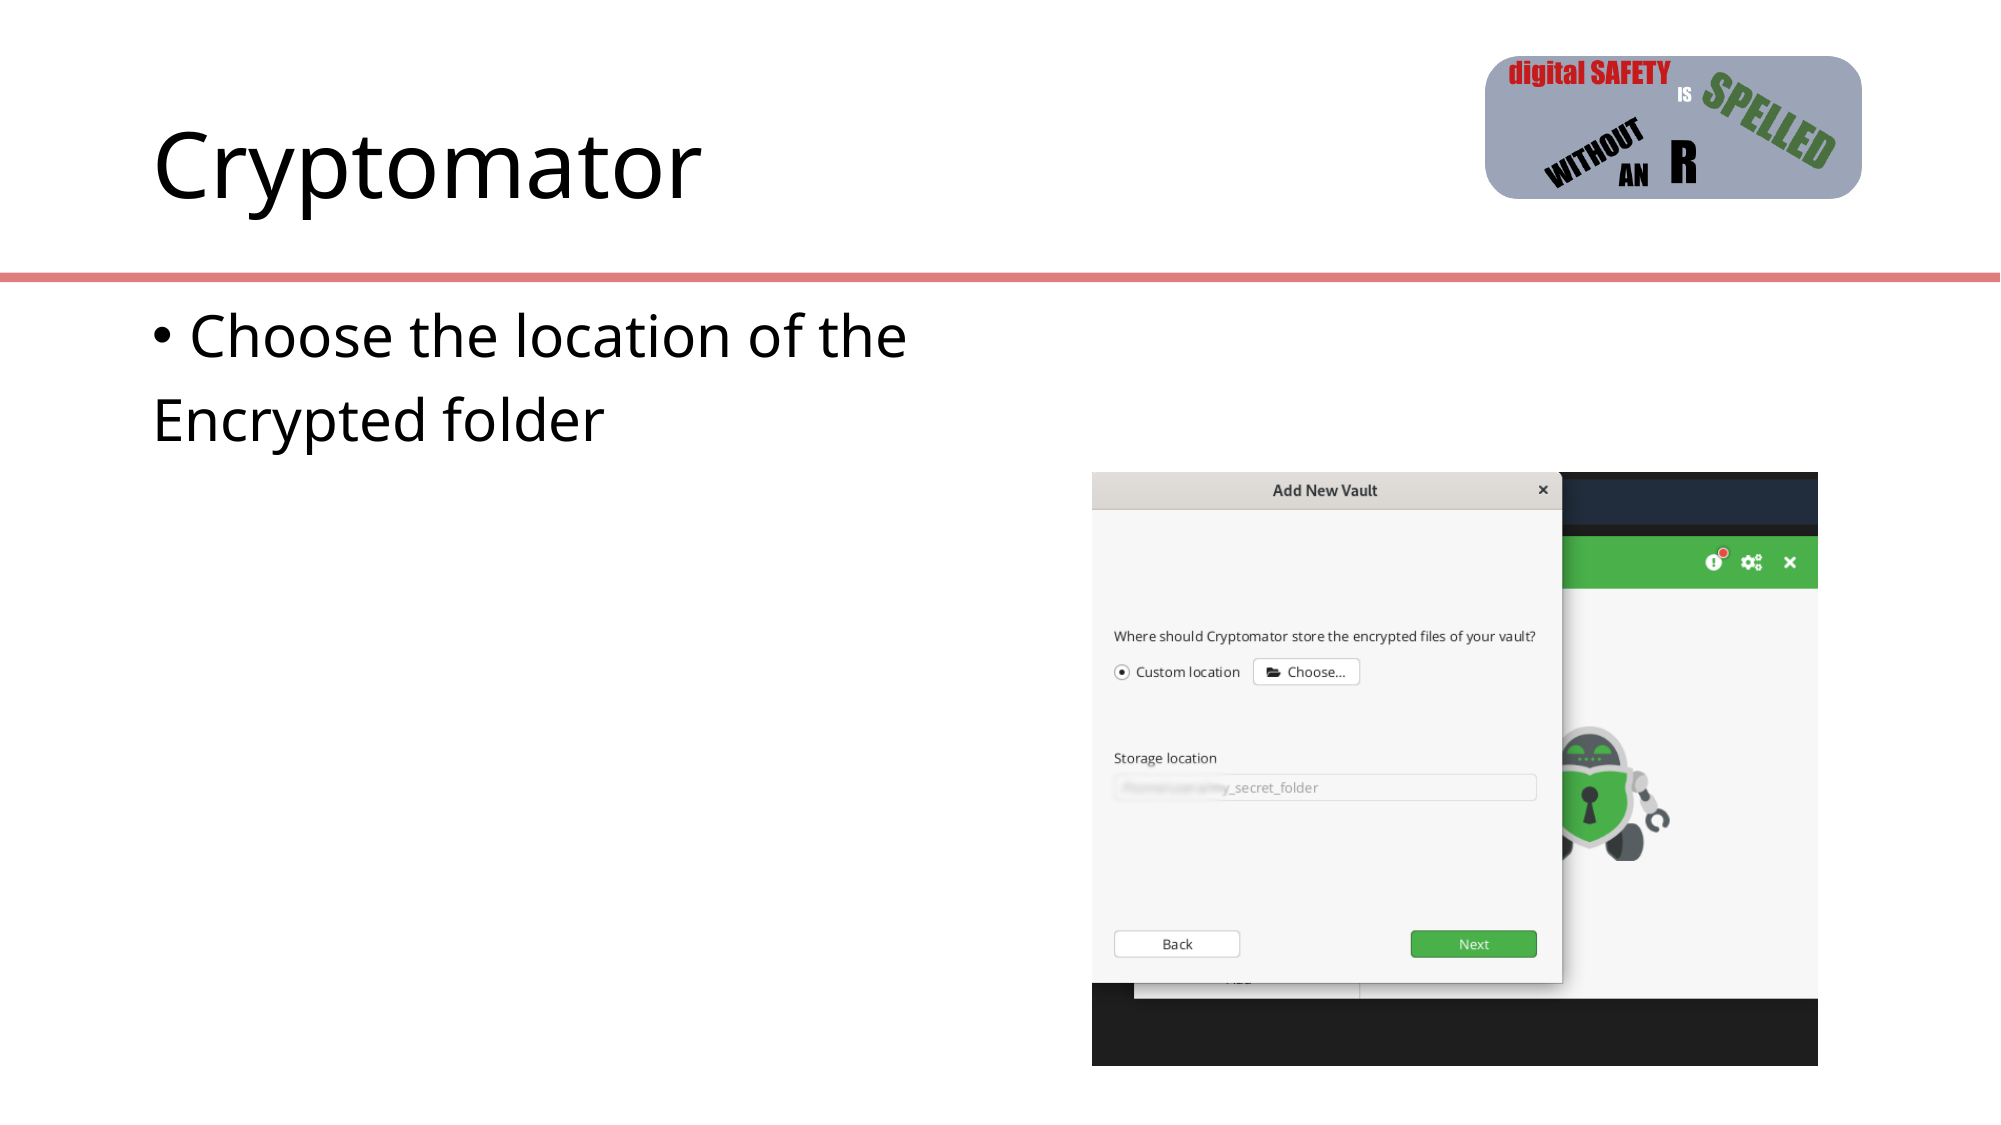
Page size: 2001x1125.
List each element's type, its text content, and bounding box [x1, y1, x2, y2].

picture [1092, 472, 1818, 1066]
list Choose the location of the Encrypted folder [137, 299, 1863, 1014]
title Cryptomator [137, 59, 1863, 278]
